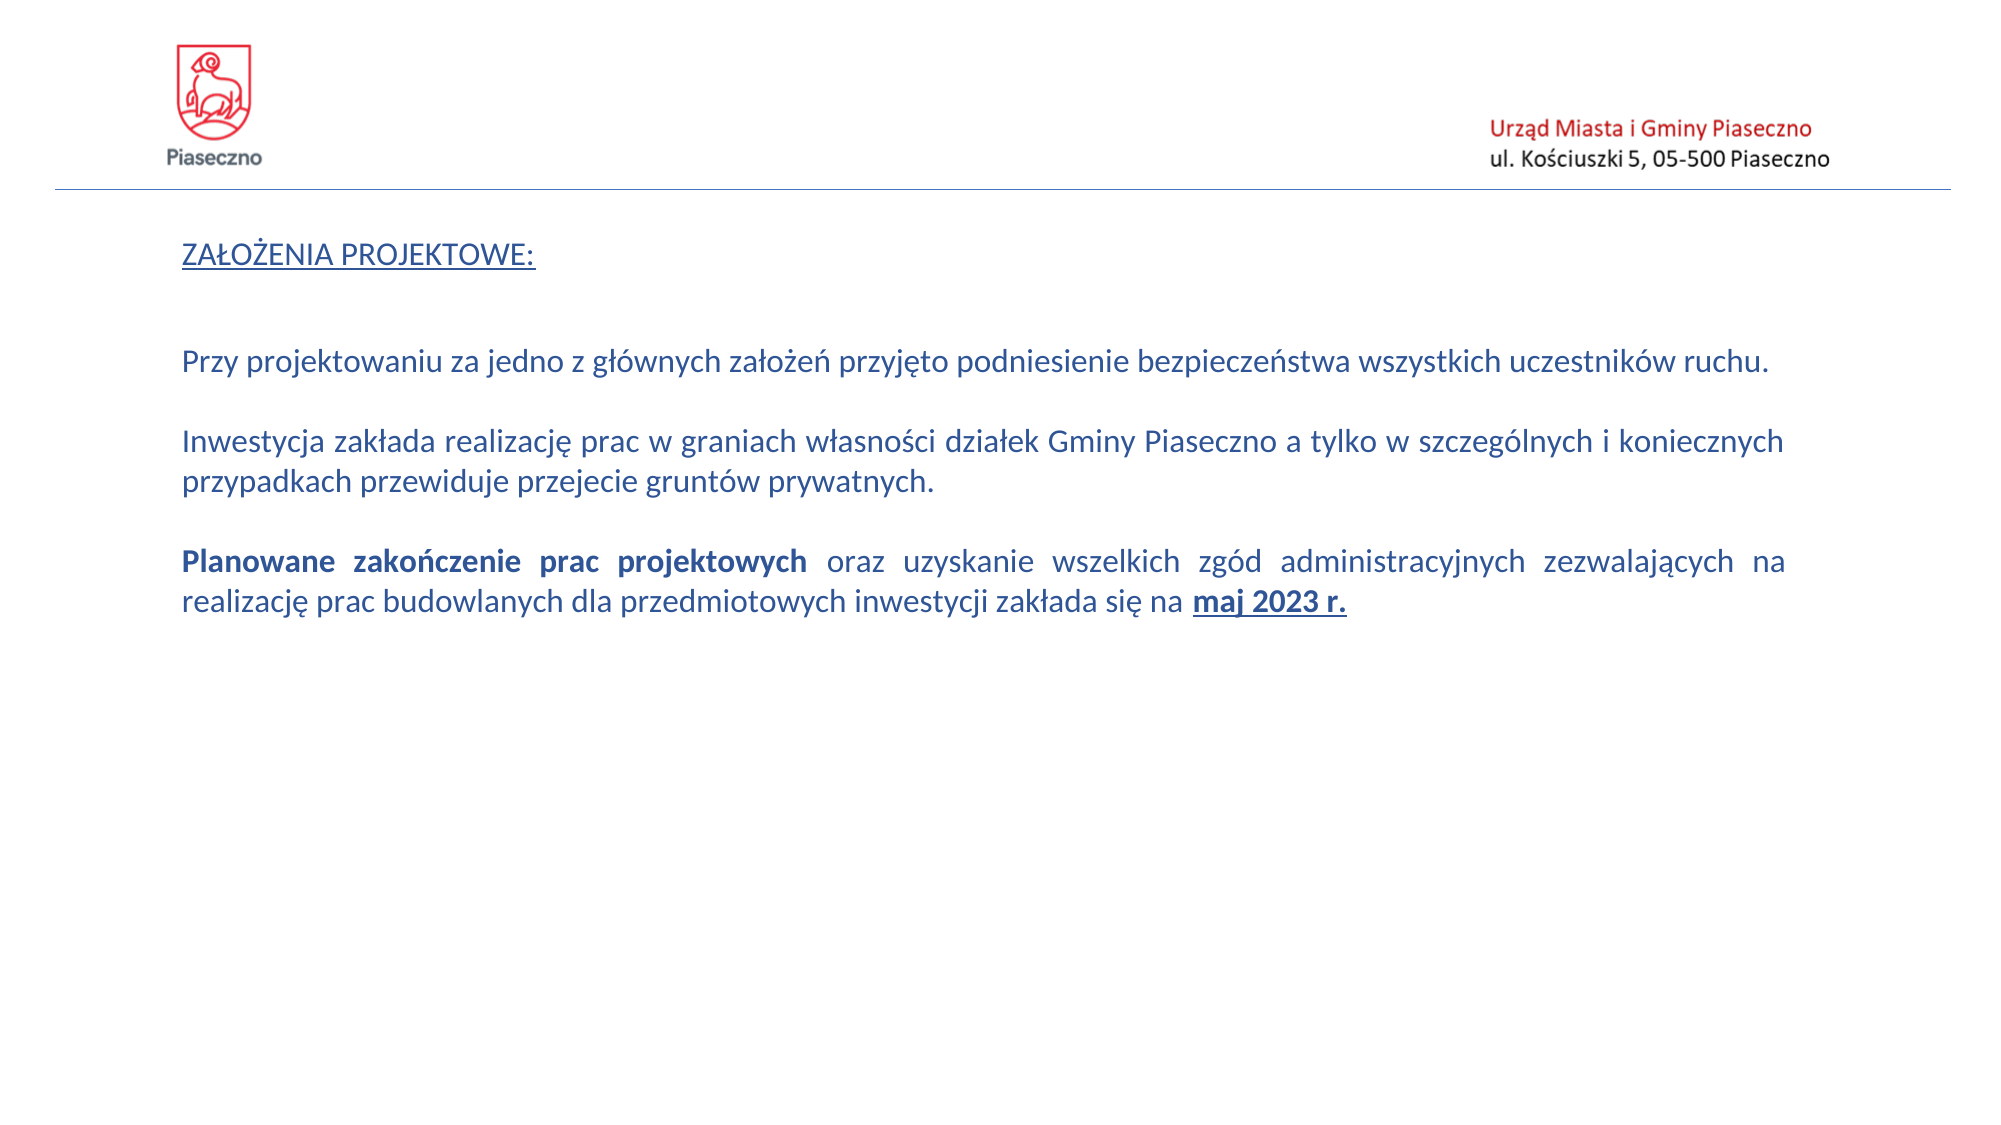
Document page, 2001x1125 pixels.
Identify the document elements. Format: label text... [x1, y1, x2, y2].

text_box ZAŁOŻENIA PROJEKTOWE: Przy projektowaniu za jedno z głównych założeń przyjęto podniesienie bezpieczeństwa wszystkich uczestników ruchu. Inwestycja zakłada realizację prac w graniach własności działek Gminy Piaseczno a tylko w szczególnych i koniecznych przypadkach przewiduje przejecie gruntów prywatnych. Planowane zakończenie prac projektowych oraz uzyskanie wszelkich zgód administracyjnych zezwalających na realizację prac budowlanych dla przedmiotowych inwestycji zakłada się na maj 2023 r. [167, 205, 1831, 746]
picture [166, 43, 1857, 189]
